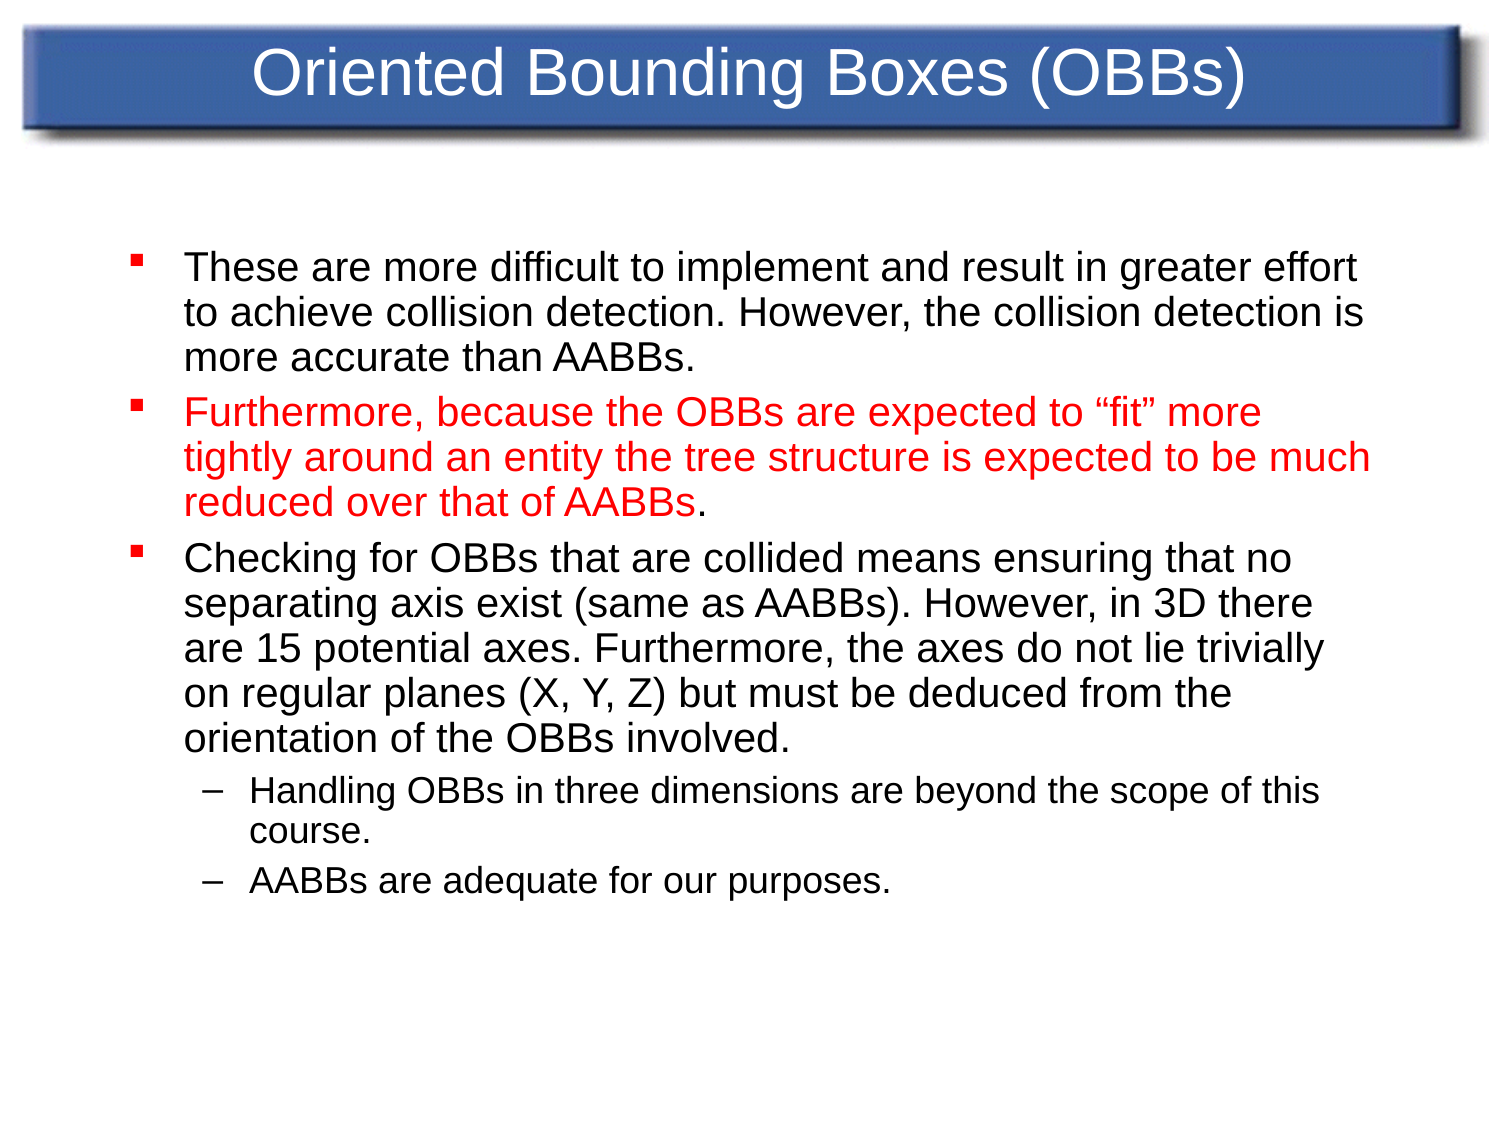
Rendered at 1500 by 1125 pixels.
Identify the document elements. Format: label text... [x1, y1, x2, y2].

list These are more difficult to implement and result in greater effort to achieve collision detection. However, the collision detection is more accurate than AABBs. Furthermore, because the OBBs are expected to “fit” more tightly around an entity the tree structure is expected to be much reduced over that of AABBs. Checking for OBBs that are collided means ensuring that no separating axis exist (same as AABBs). However, in 3D there are 15 potential axes. Furthermore, the axes do not lie trivially on regular planes (X, Y, Z) but must be deduced from the orientation of the OBBs involved. Handling OBBs in three dimensions are beyond the scope of this course. AABBs are adequate for our purposes. [112, 237, 1388, 1063]
picture [21, 22, 1489, 149]
title Oriented Bounding Boxes (OBBs) [75, 0, 1426, 138]
